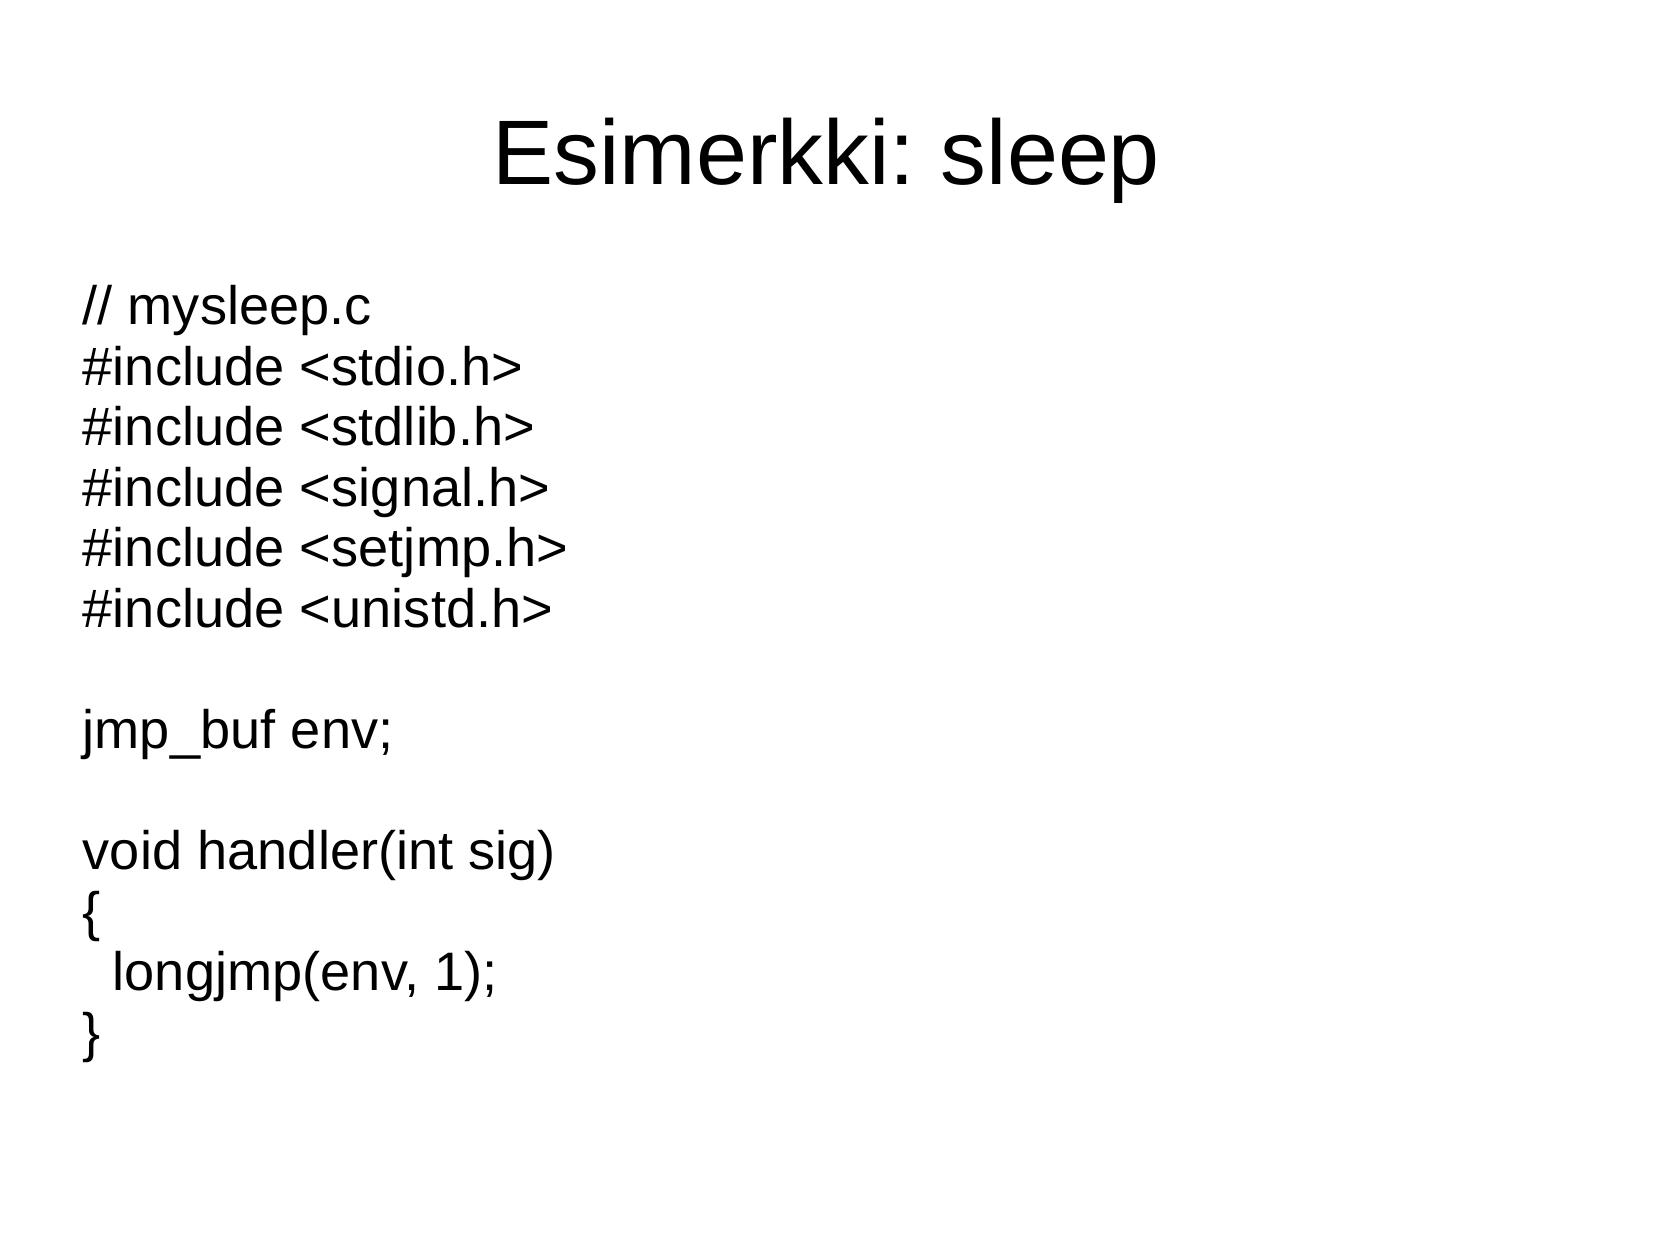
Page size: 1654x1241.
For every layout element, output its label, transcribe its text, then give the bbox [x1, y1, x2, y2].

title Esimerkki: sleep [82, 56, 1571, 250]
subtitle // mysleep.c #include <stdio.h> #include <stdlib.h> #include <signal.h> #include <setjmp.h> #include <unistd.h> jmp_buf env; void handler(int sig) { longjmp(env, 1); } [82, 275, 1571, 1124]
